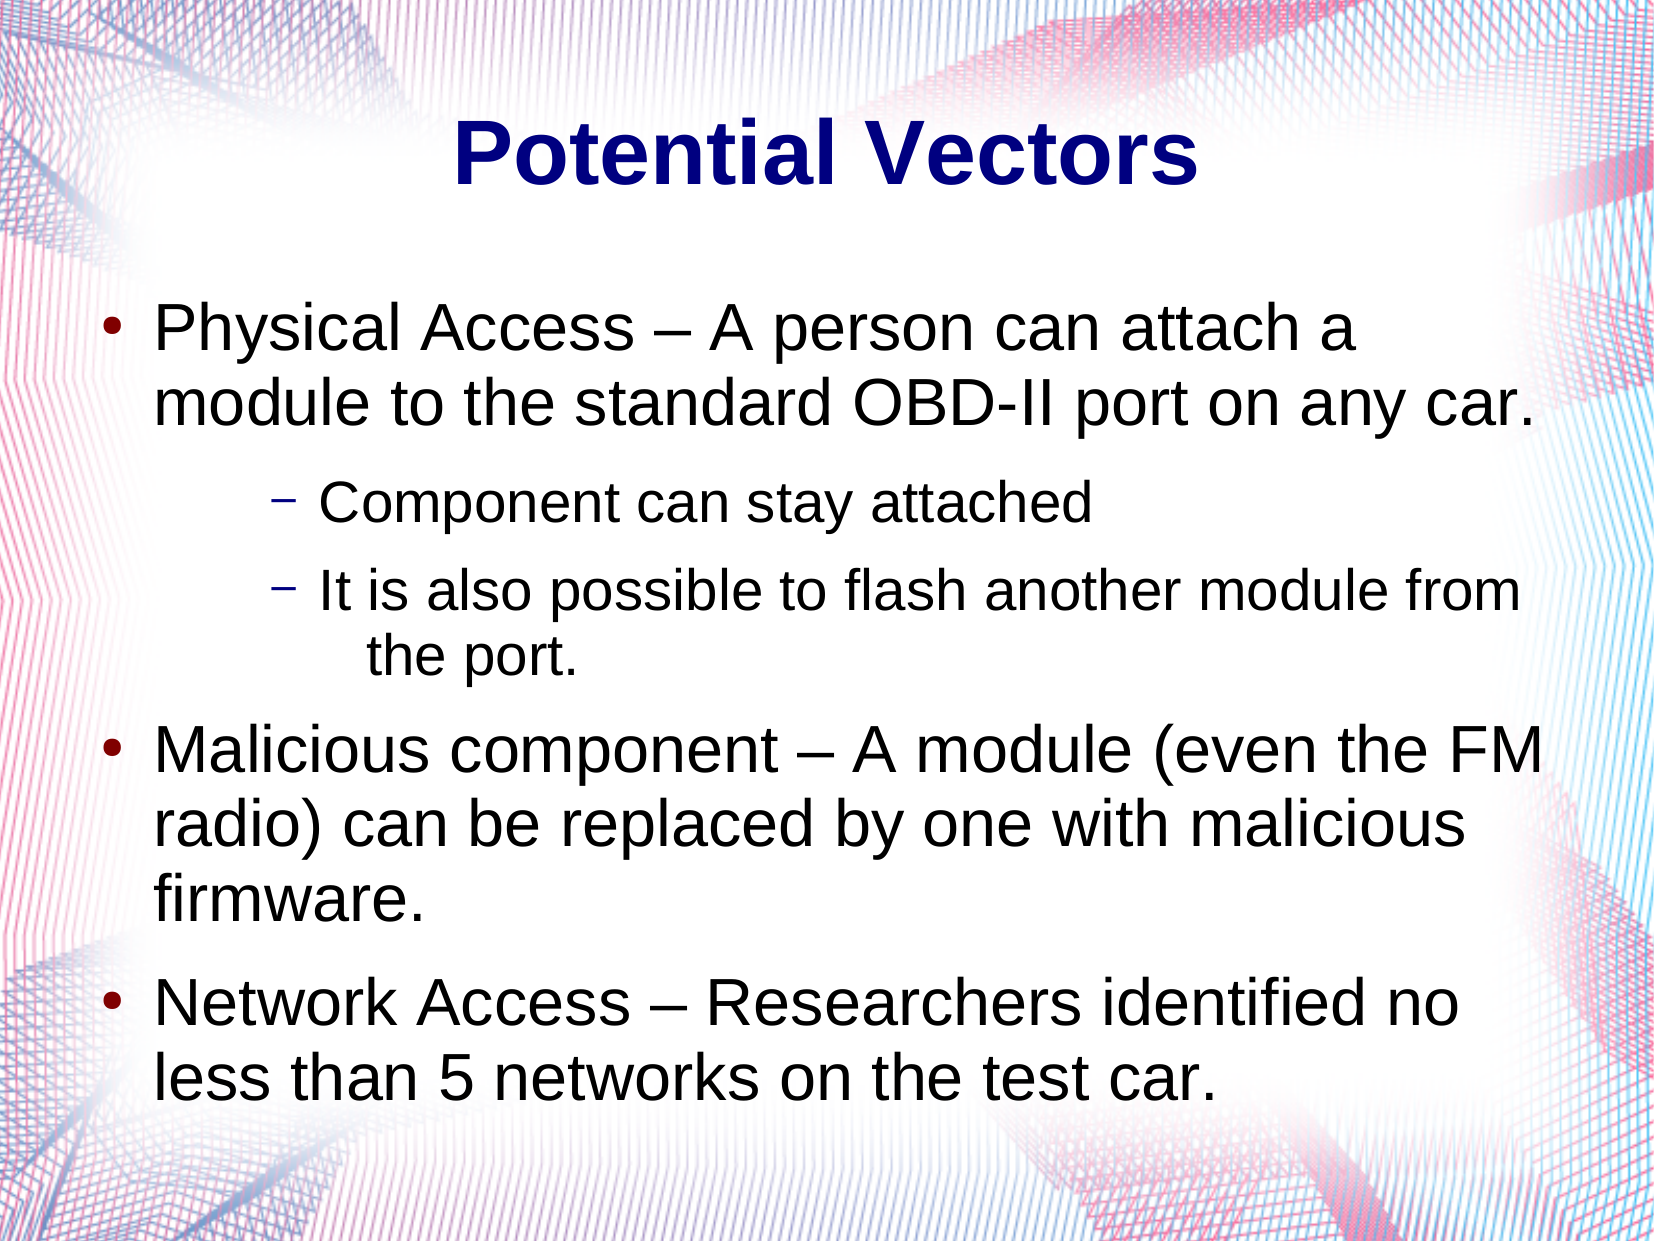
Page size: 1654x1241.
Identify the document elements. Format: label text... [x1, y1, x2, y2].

list Physical Access – A person can attach a module to the standard OBD-II port on any car. Component can stay attached It is also possible to flash another module from the port. Malicious component – A module (even the FM radio) can be replaced by one with malicious firmware. Network Access – Researchers identified no less than 5 networks on the test car. [82, 290, 1571, 1115]
title Potential Vectors [82, 49, 1571, 257]
picture [0, 0, 1654, 1241]
